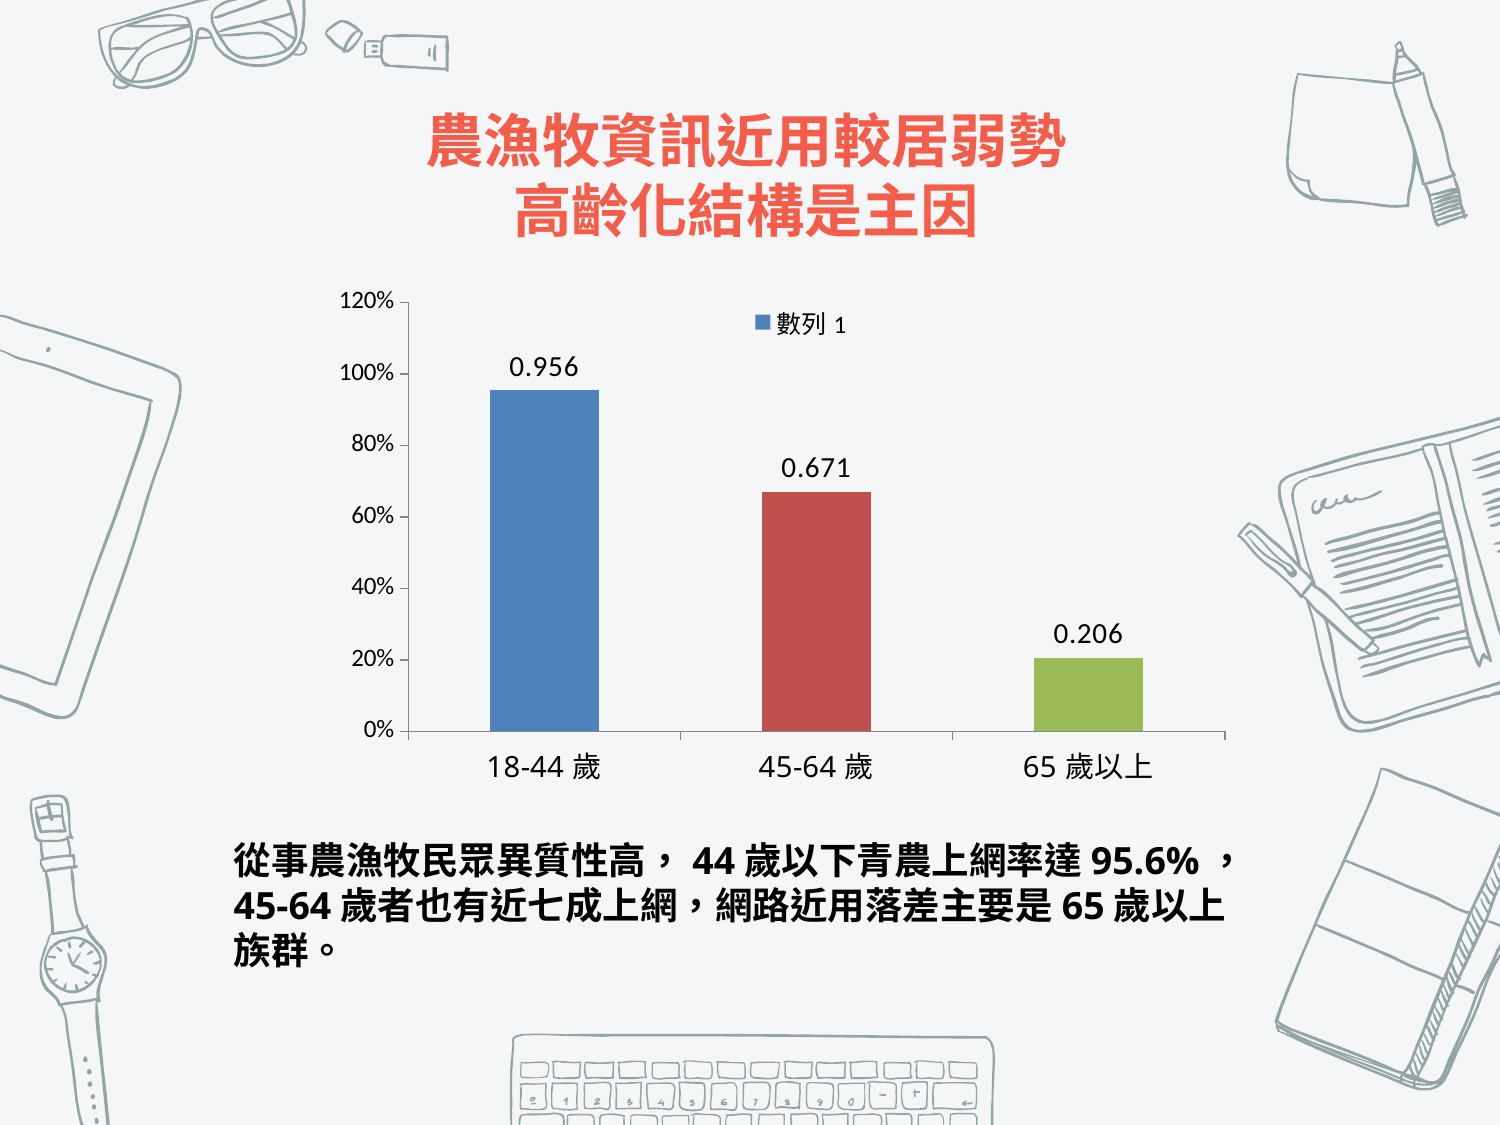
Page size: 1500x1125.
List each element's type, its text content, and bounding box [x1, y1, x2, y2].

title 農漁牧資訊近用較居弱勢 高齡化結構是主因 [277, 78, 1215, 260]
chart [301, 278, 1247, 787]
list 從事農漁牧民眾異質性高，44歲以下青農上網率達95.6%，45-64歲者也有近七成上網，網路近用落差主要是65歲以上族群。 [218, 822, 1270, 1035]
